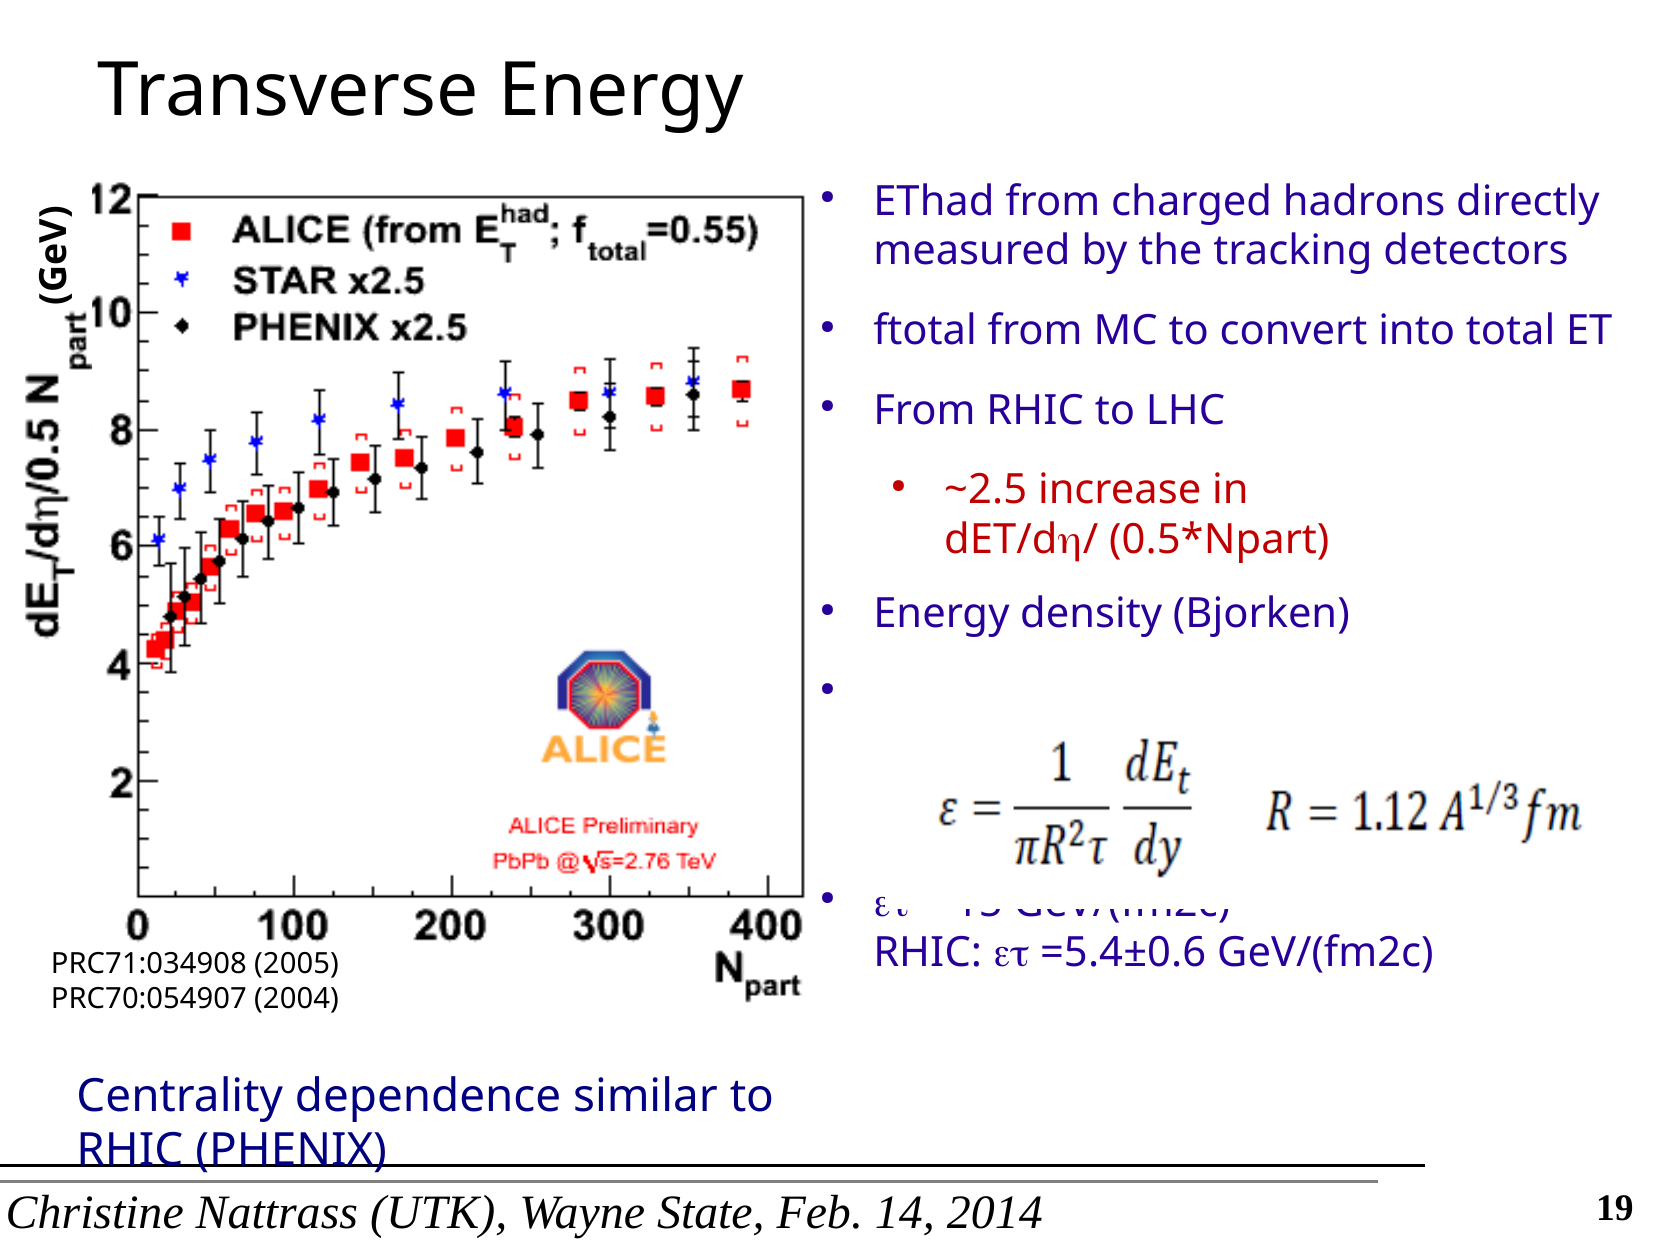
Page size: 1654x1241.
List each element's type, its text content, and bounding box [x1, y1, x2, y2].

picture [10, 181, 814, 1007]
title Transverse Energy [82, 0, 1571, 181]
list EThad from charged hadrons directly measured by the tracking detectors ftotal from MC to convert into total ET From RHIC to LHC ~2.5 increase in dET/dh/ (0.5*Npart) Energy density (Bjorken) et ~ 15 GeV/(fm2c) RHIC: et =5.4±0.6 GeV/(fm2c) [787, 165, 1654, 1175]
text_box (GeV) [13, 159, 89, 313]
text_box [0, 113, 93, 725]
text_box Centrality dependence similar to RHIC (PHENIX) [63, 1058, 814, 1182]
text_box PRC71:034908 (2005) PRC70:054907 (2004) [37, 937, 491, 1021]
picture [885, 719, 1609, 909]
